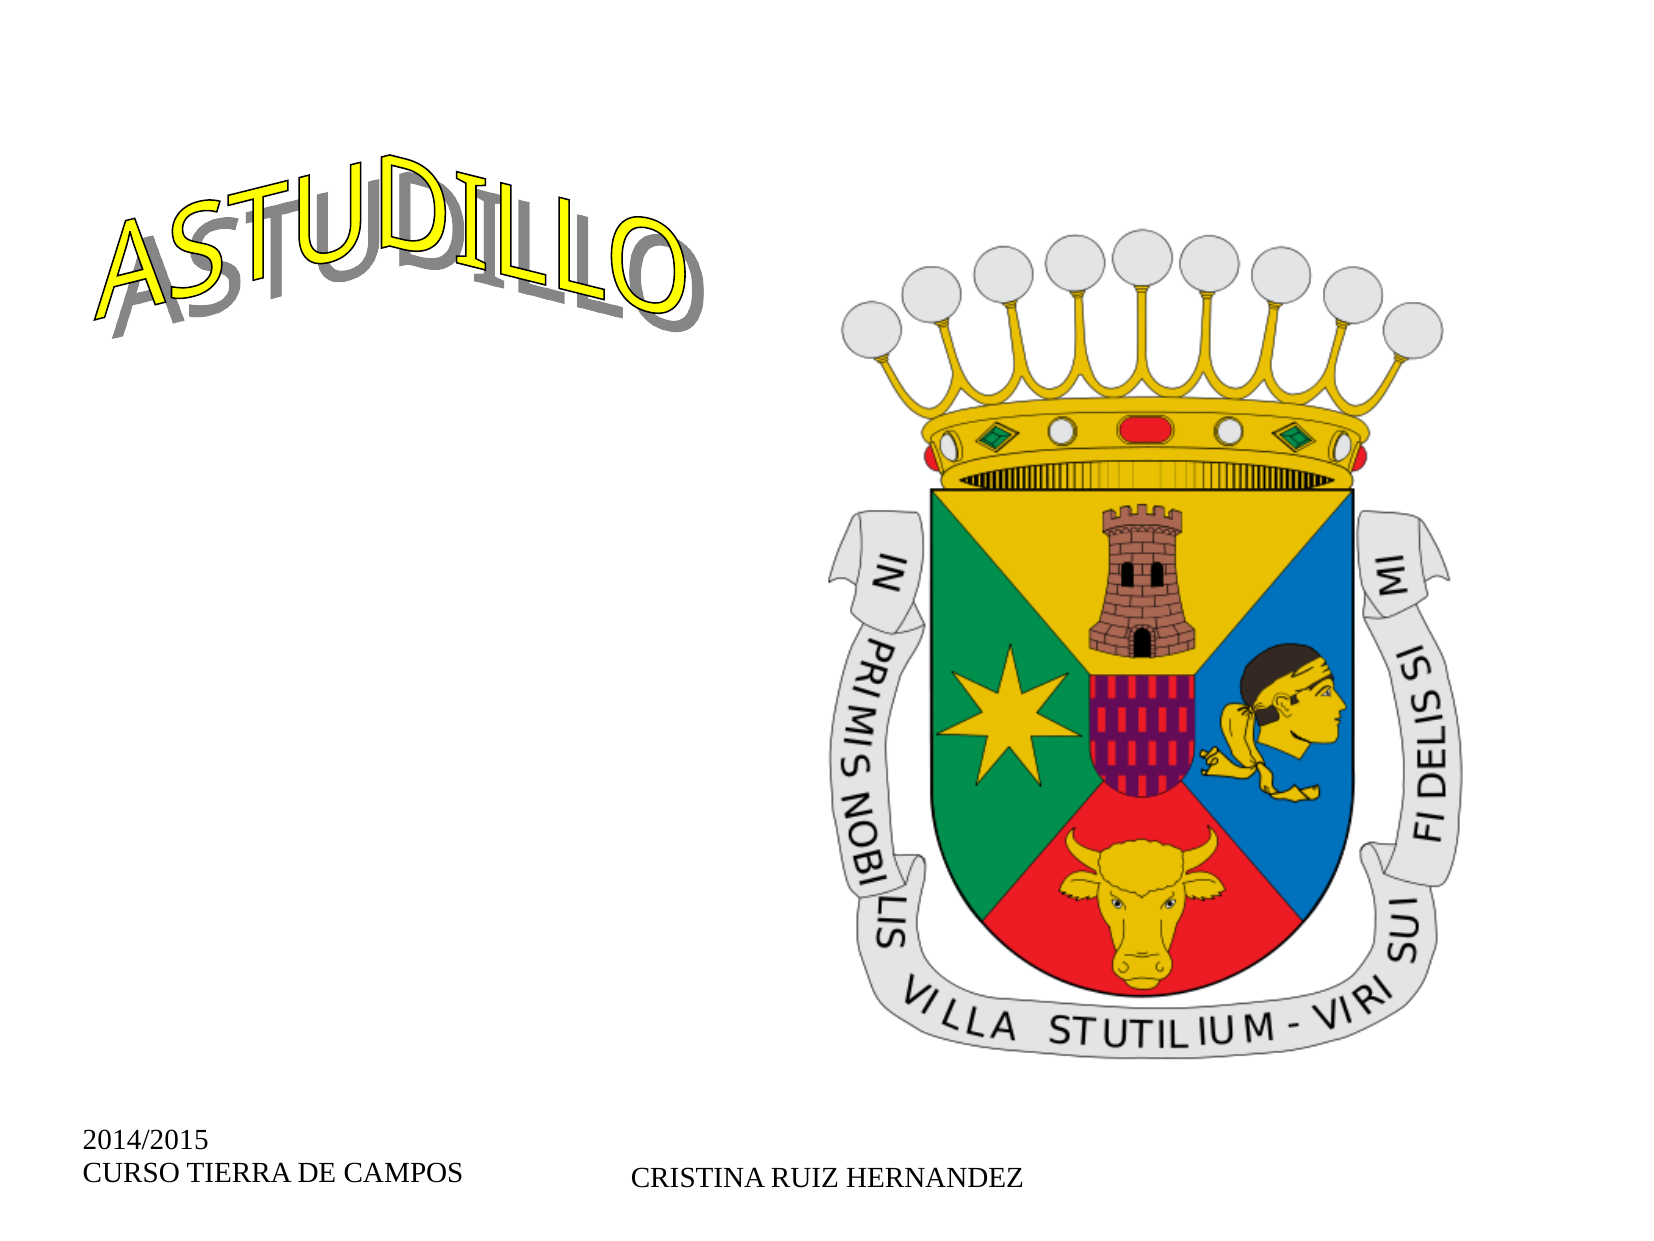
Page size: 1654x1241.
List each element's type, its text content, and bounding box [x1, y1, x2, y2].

text_box ASTUDILLO [94, 218, 166, 320]
text_box ASTUDILLO [171, 199, 222, 299]
text_box ASTUDILLO [299, 162, 361, 264]
picture [813, 165, 1477, 1103]
text_box ASTUDILLO [500, 182, 546, 286]
text_box ASTUDILLO [559, 197, 605, 300]
text_box ASTUDILLO [456, 171, 486, 270]
text_box ASTUDILLO [228, 180, 288, 281]
text_box ASTUDILLO [381, 154, 446, 252]
text_box ASTUDILLO [611, 216, 686, 314]
